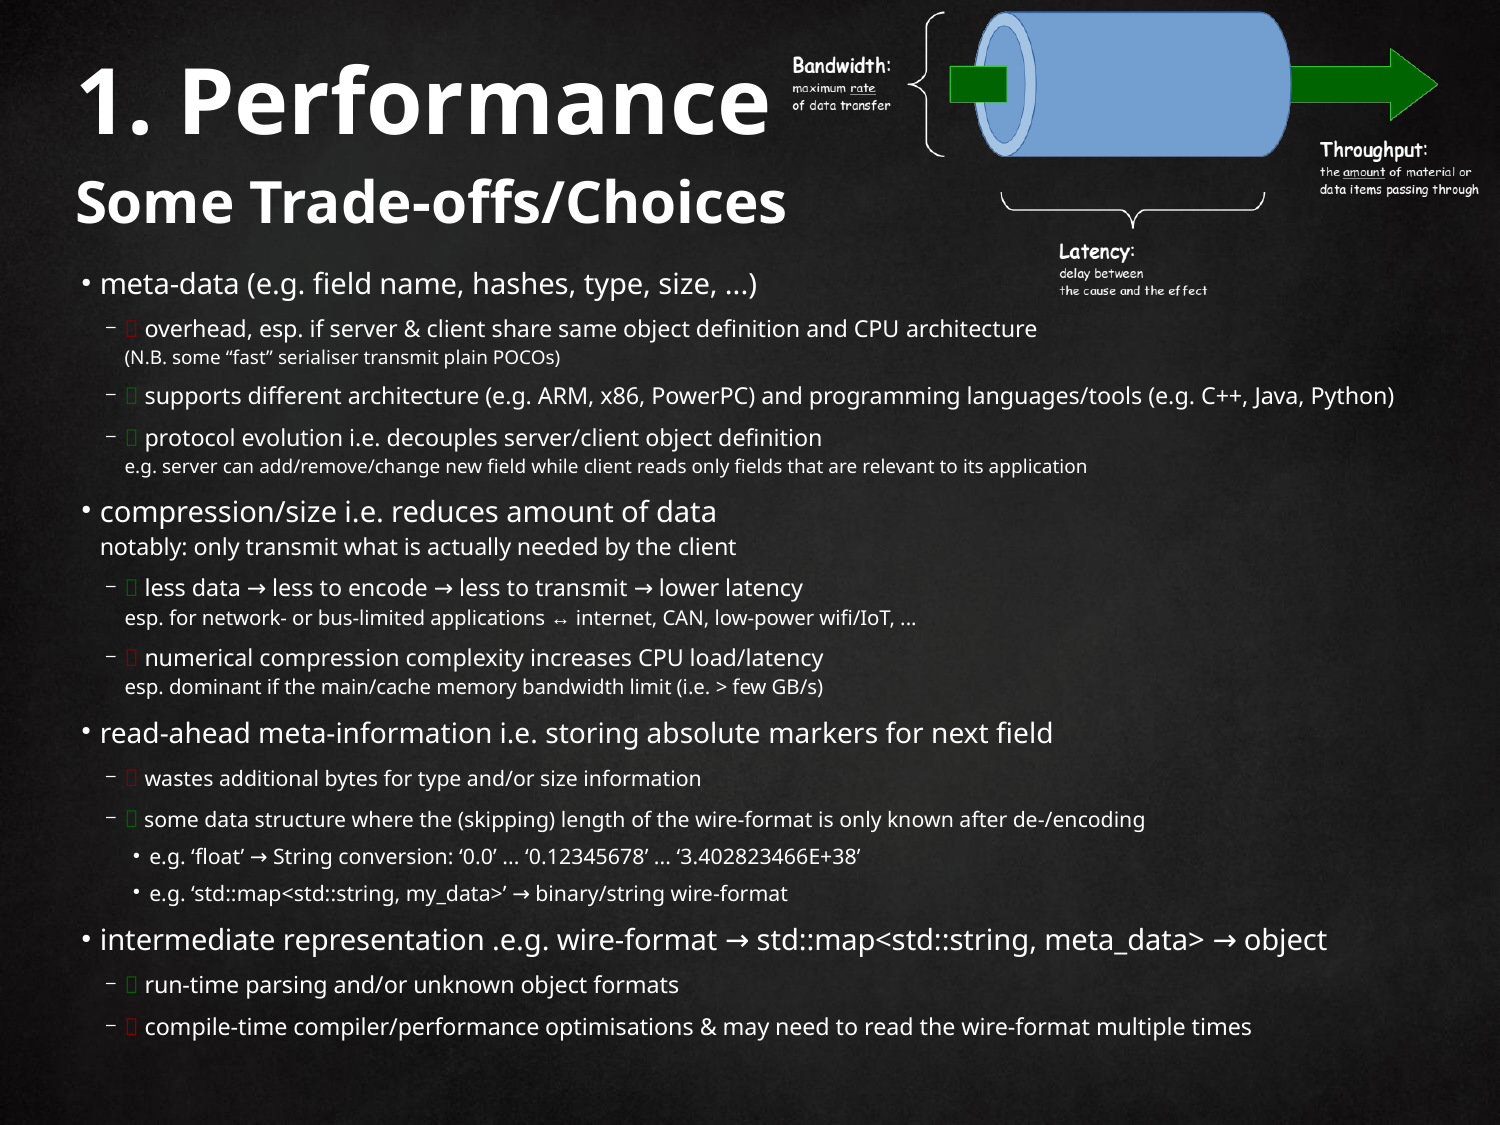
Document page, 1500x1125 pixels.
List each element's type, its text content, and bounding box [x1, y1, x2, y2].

picture [0, 0, 1500, 1125]
title 1. Performance Some Trade-offs/Choices [75, 34, 785, 244]
list meta-data (e.g. field name, hashes, type, size, ...)  overhead, esp. if server & client share same object definition and CPU architecture (N.B. some “fast” serialiser transmit plain POCOs)  supports different architecture (e.g. ARM, x86, PowerPC) and programming languages/tools (e.g. C++, Java, Python)  protocol evolution i.e. decouples server/client object definition e.g. server can add/remove/change new field while client reads only fields that are relevant to its application compression/size i.e. reduces amount of data notably: only transmit what is actually needed by the client  less data → less to encode → less to transmit → lower latency esp. for network- or bus-limited applications ↔ internet, CAN, low-power wifi/IoT, ...  numerical compression complexity increases CPU load/latency esp. dominant if the main/cache memory bandwidth limit (i.e. > few GB/s) read-ahead meta-information i.e. storing absolute markers for next field  wastes additional bytes for type and/or size information  some data structure where the (skipping) length of the wire-format is only known after de-/encoding e.g. ‘float’ → String conversion: ‘0.0’ ... ‘0.12345678’ ... ‘3.402823466E+38’ e.g. ‘std::map<std::string, my_data>’ → binary/string wire-format intermediate representation .e.g. wire-format → std::map<std::string, meta_data> → object  run-time parsing and/or unknown object formats  compile-time compiler/performance optimisations & may need to read the wire-format multiple times [75, 263, 1425, 1099]
